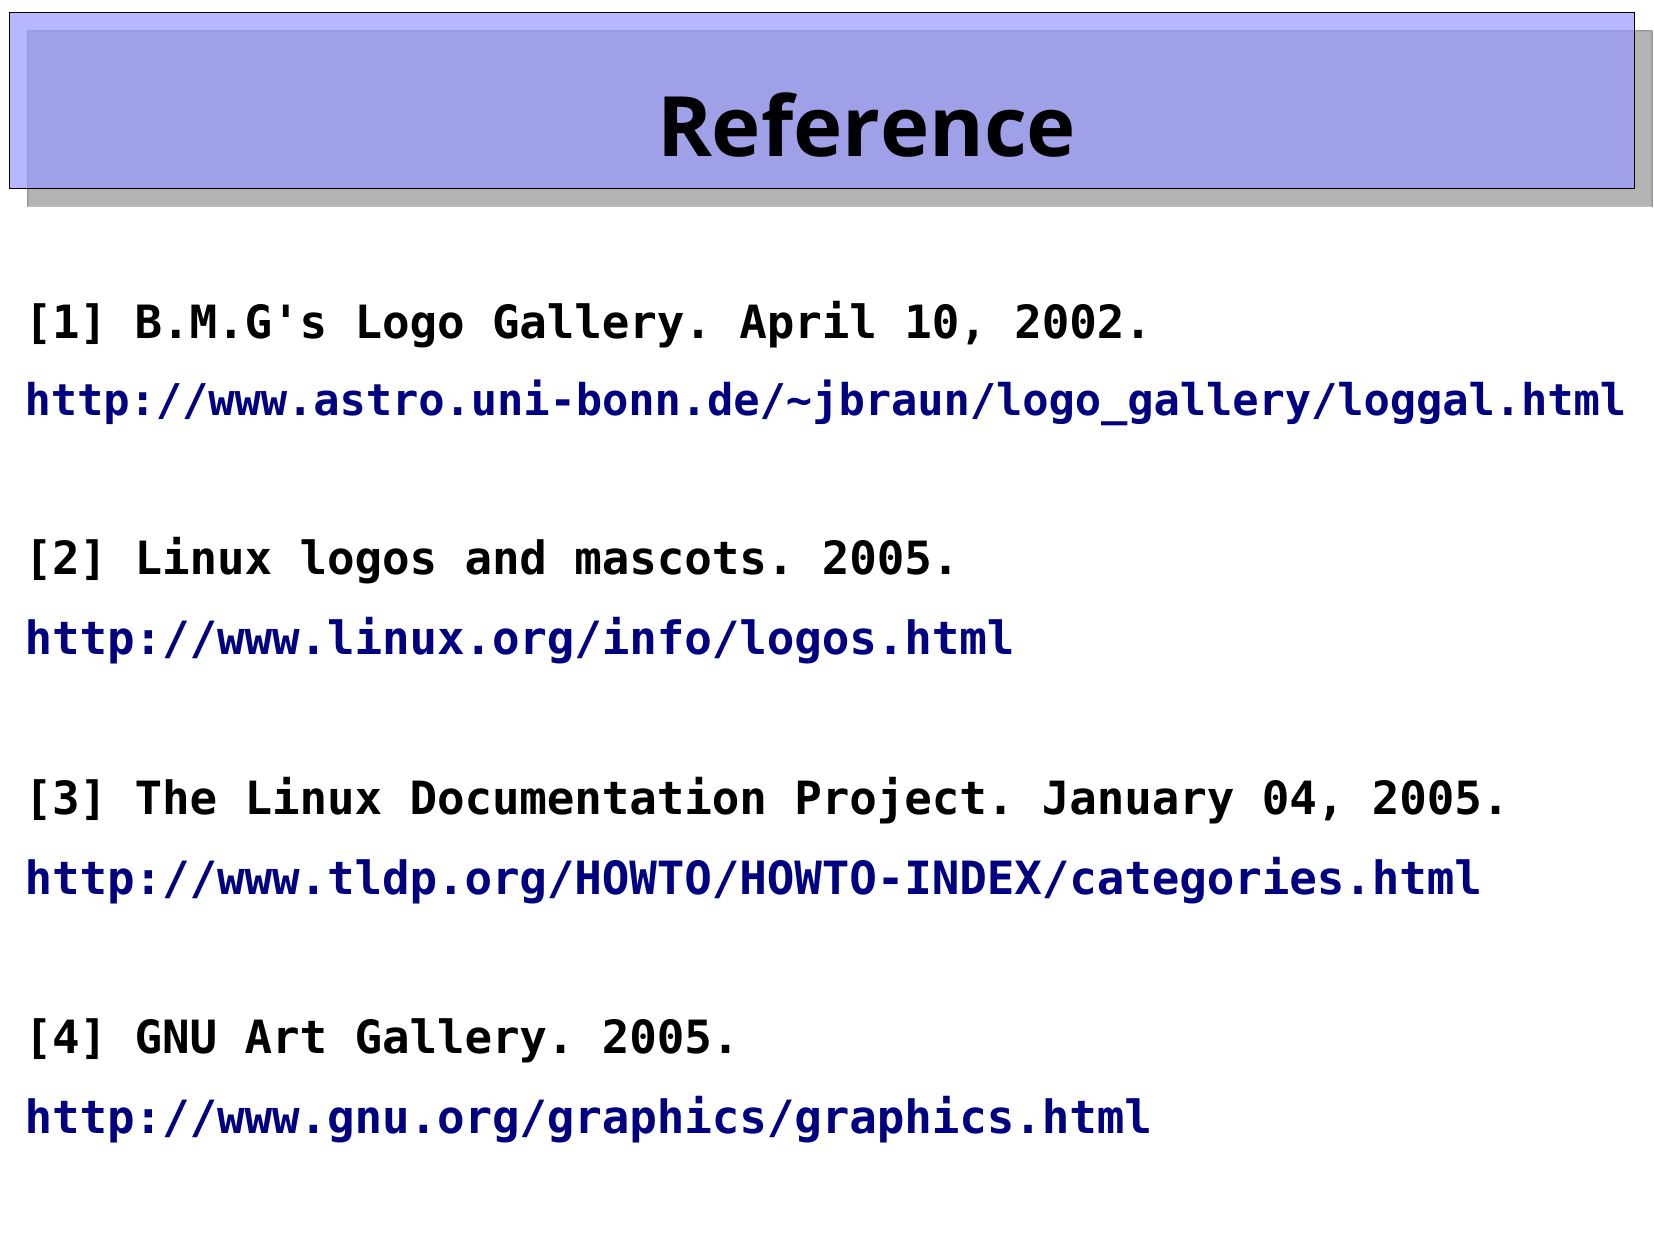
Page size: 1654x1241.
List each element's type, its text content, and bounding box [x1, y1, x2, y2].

text_box [9, 12, 1635, 189]
text_box [1] B.M.G's Logo Gallery. April 10, 2002. http://www.astro.uni-bonn.de/~jbraun/logo_gallery/loggal.html [2] Linux logos and mascots. 2005. http://www.linux.org/info/logos.html [3] The Linux Documentation Project. January 04, 2005. http://www.tldp.org/HOWTO/HOWTO-INDEX/categories.html [4] GNU Art Gallery. 2005. http://www.gnu.org/graphics/graphics.html [24, 269, 1654, 1241]
text_box Reference [485, 67, 1249, 175]
